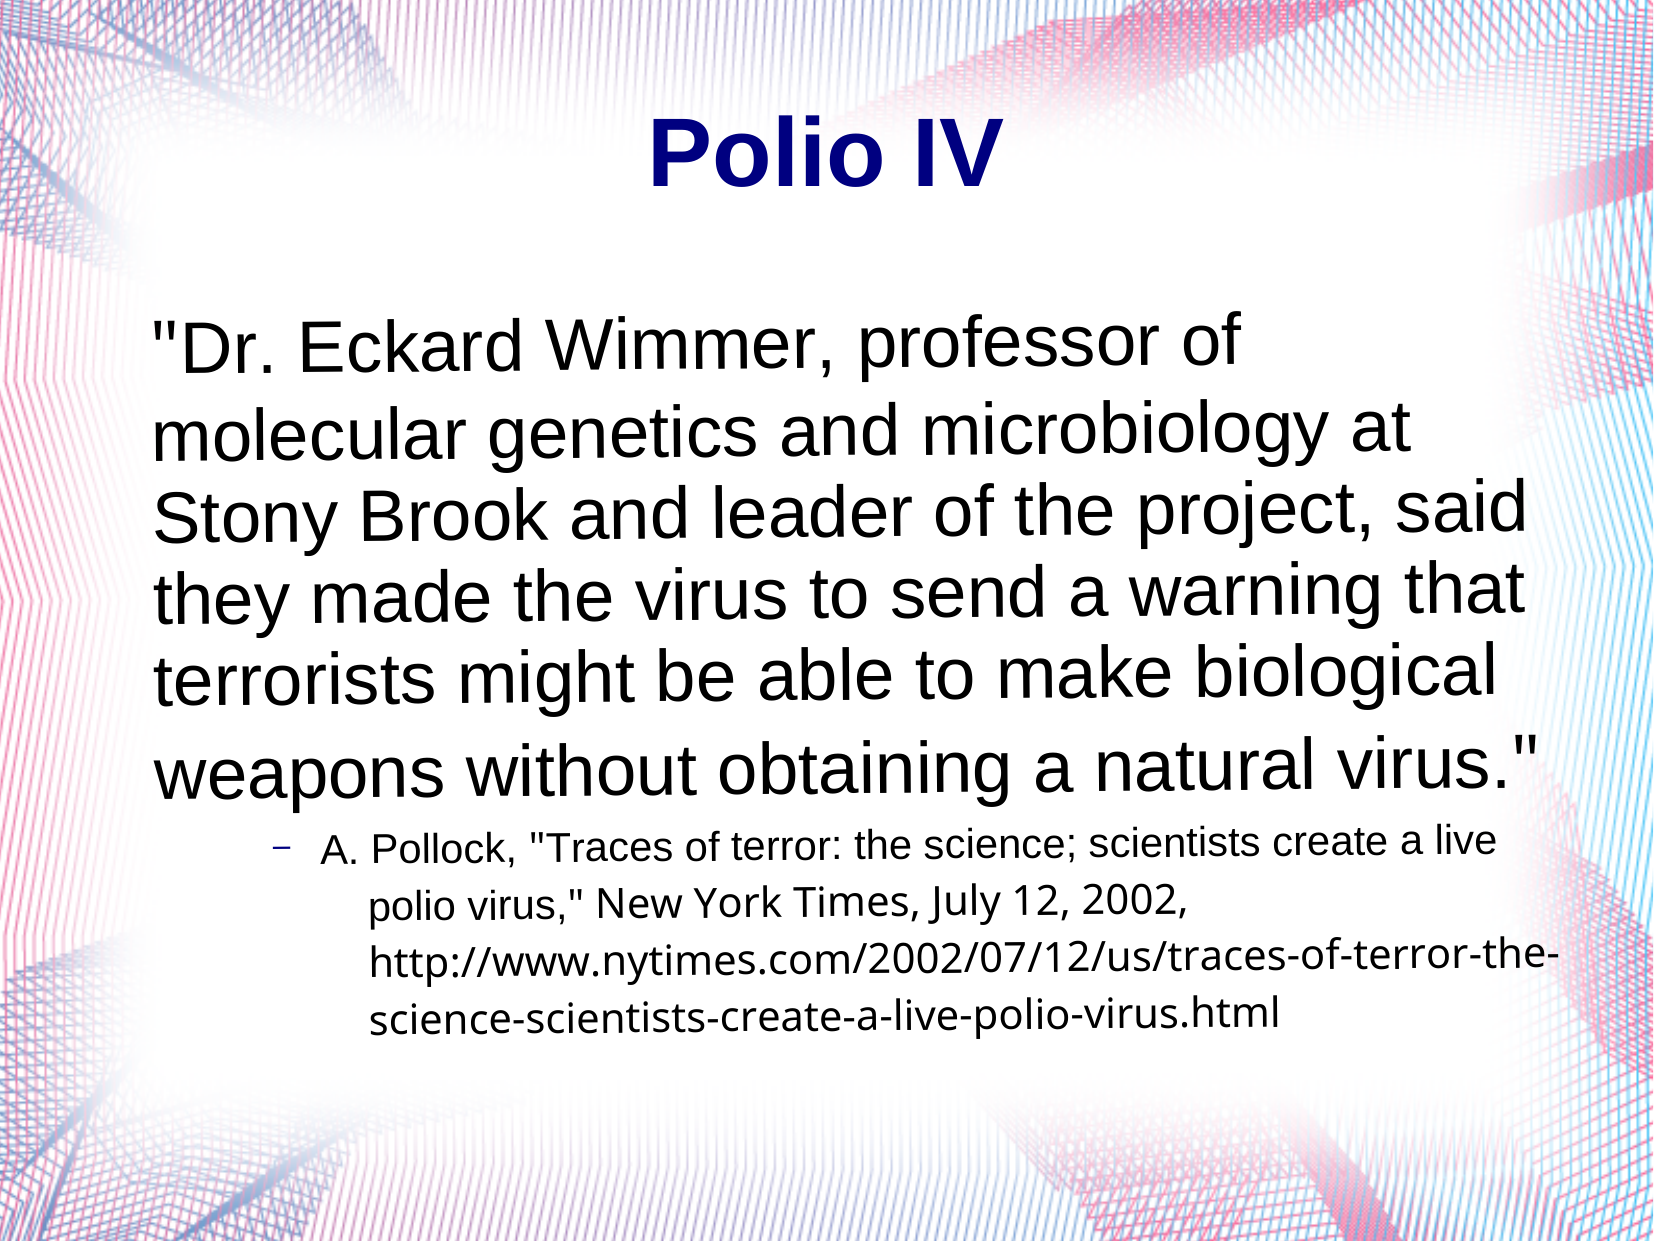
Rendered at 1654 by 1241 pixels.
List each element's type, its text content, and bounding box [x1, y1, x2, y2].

picture [0, 0, 1654, 1241]
title Polio IV [82, 49, 1571, 257]
list "Dr. Eckard Wimmer, professor of molecular genetics and microbiology at Stony Brook and leader of the project, said they made the virus to send a warning that terrorists might be able to make biological weapons without obtaining a natural virus." A. Pollock, "Traces of terror: the science; scientists create a live polio virus," New York Times, July 12, 2002, http://www.nytimes.com/2002/07/12/us/traces-of-terror-the-science-scientists-create-a-live-polio-virus.html [79, 283, 1575, 1116]
